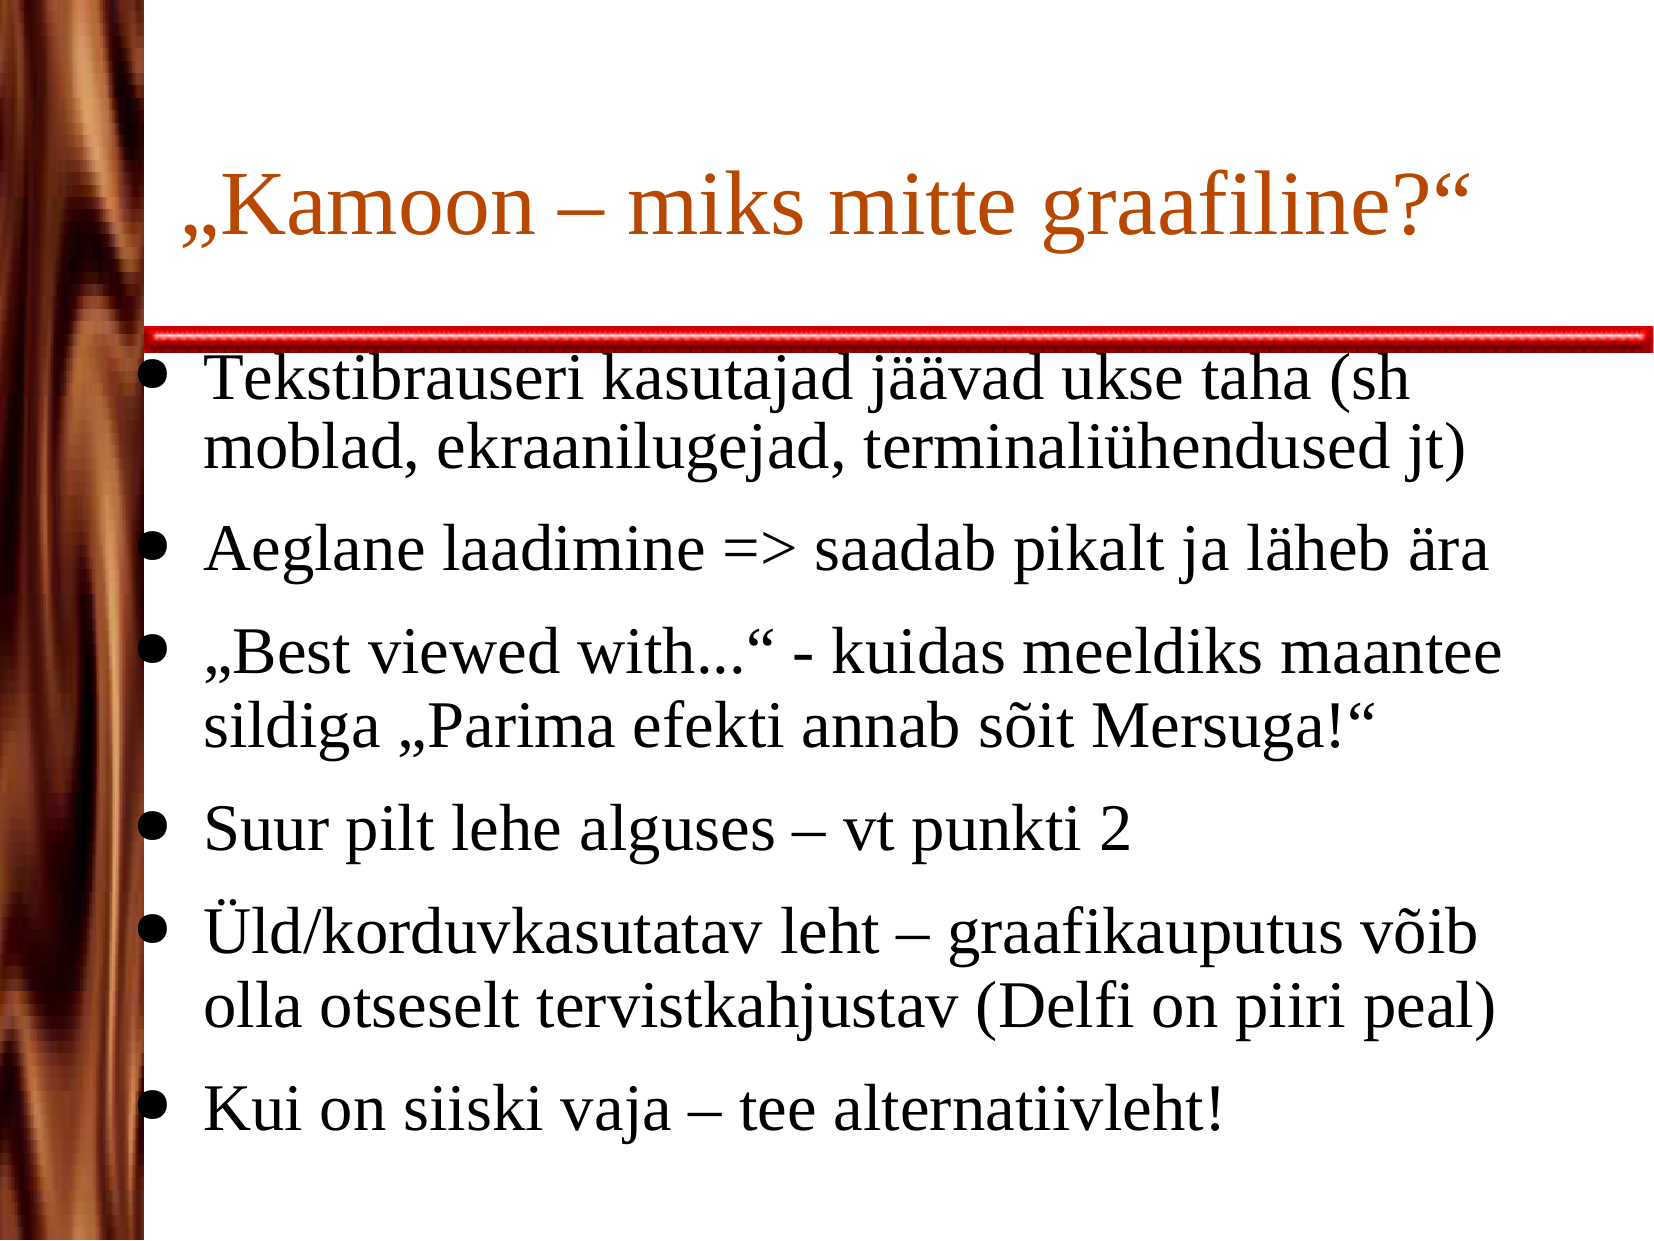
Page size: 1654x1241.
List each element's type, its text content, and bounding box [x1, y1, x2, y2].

title „Kamoon – miks mitte graafiline?“ [121, 100, 1533, 312]
list Tekstibrauseri kasutajad jäävad ukse taha (sh moblad, ekraanilugejad, terminaliühendused jt) Aeglane laadimine => saadab pikalt ja läheb ära „Best viewed with...“ - kuidas meeldiks maantee sildiga „Parima efekti annab sõit Mersuga!“ Suur pilt lehe alguses – vt punkti 2 Üld/korduvkasutatav leht – graafikauputus võib olla otseselt tervistkahjustav (Delfi on piiri peal) Kui on siiski vaja – tee alternatiivleht! [121, 344, 1533, 1205]
picture [0, 0, 1654, 1240]
